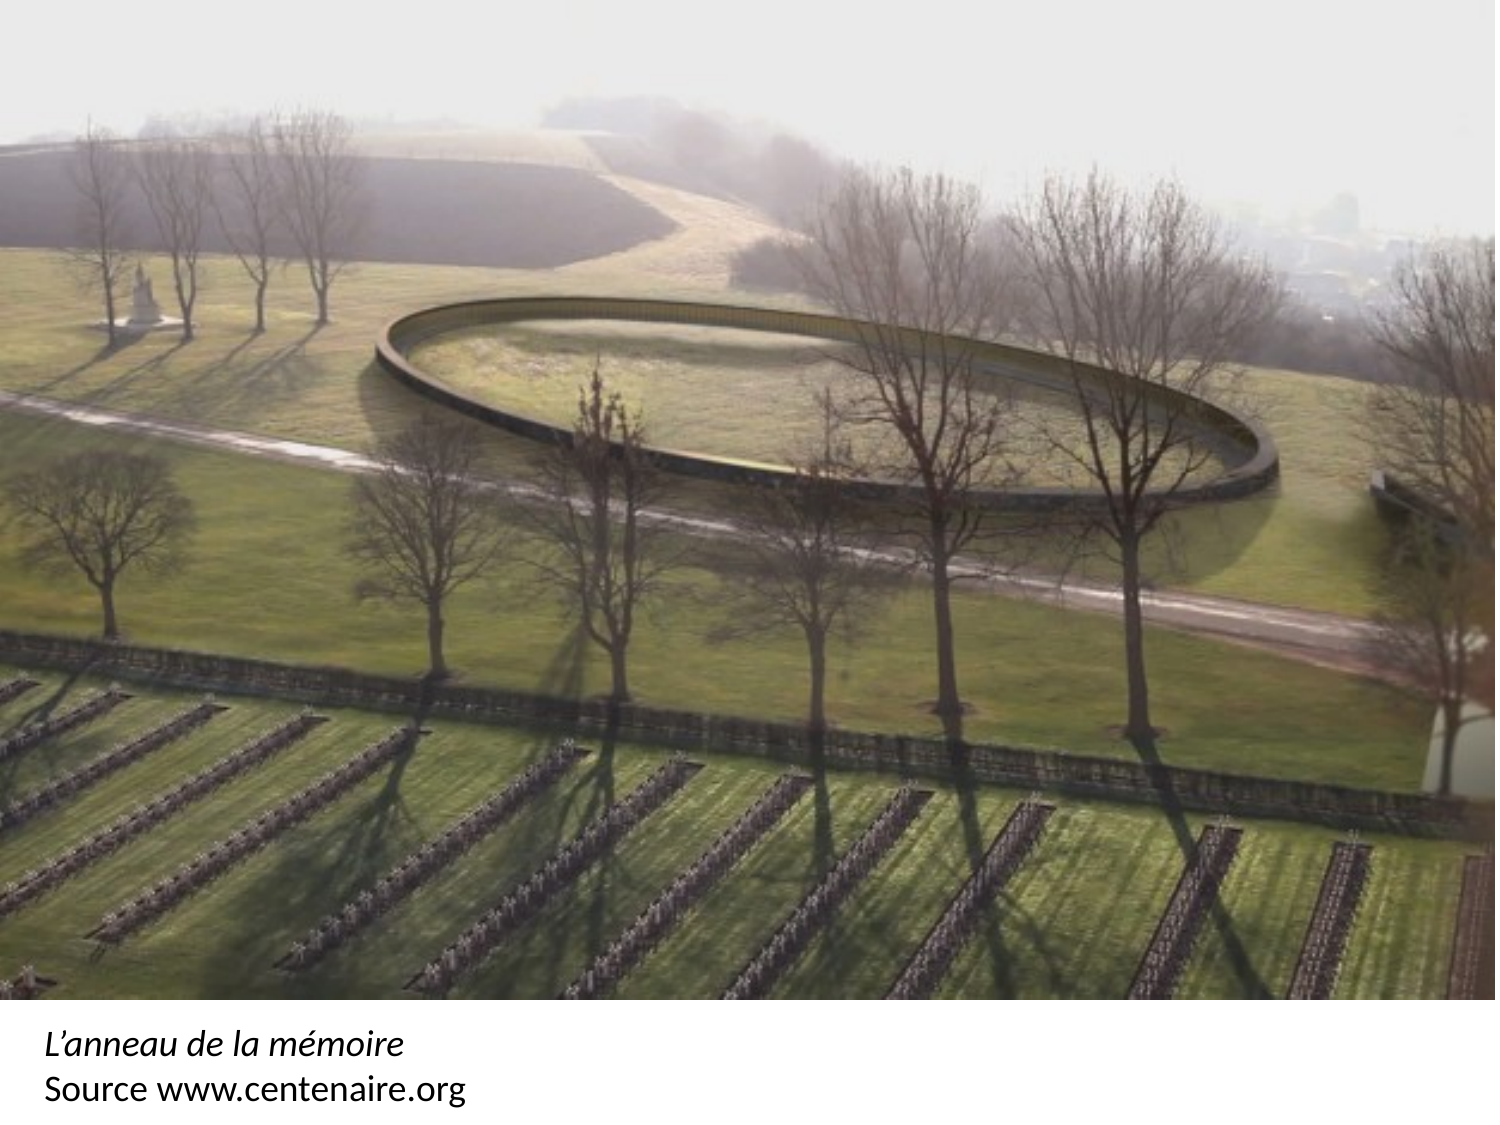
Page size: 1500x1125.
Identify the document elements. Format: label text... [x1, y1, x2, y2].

picture [0, 0, 1495, 1000]
text_box L’anneau de la mémoire Source www.centenaire.org [29, 1011, 1424, 1125]
